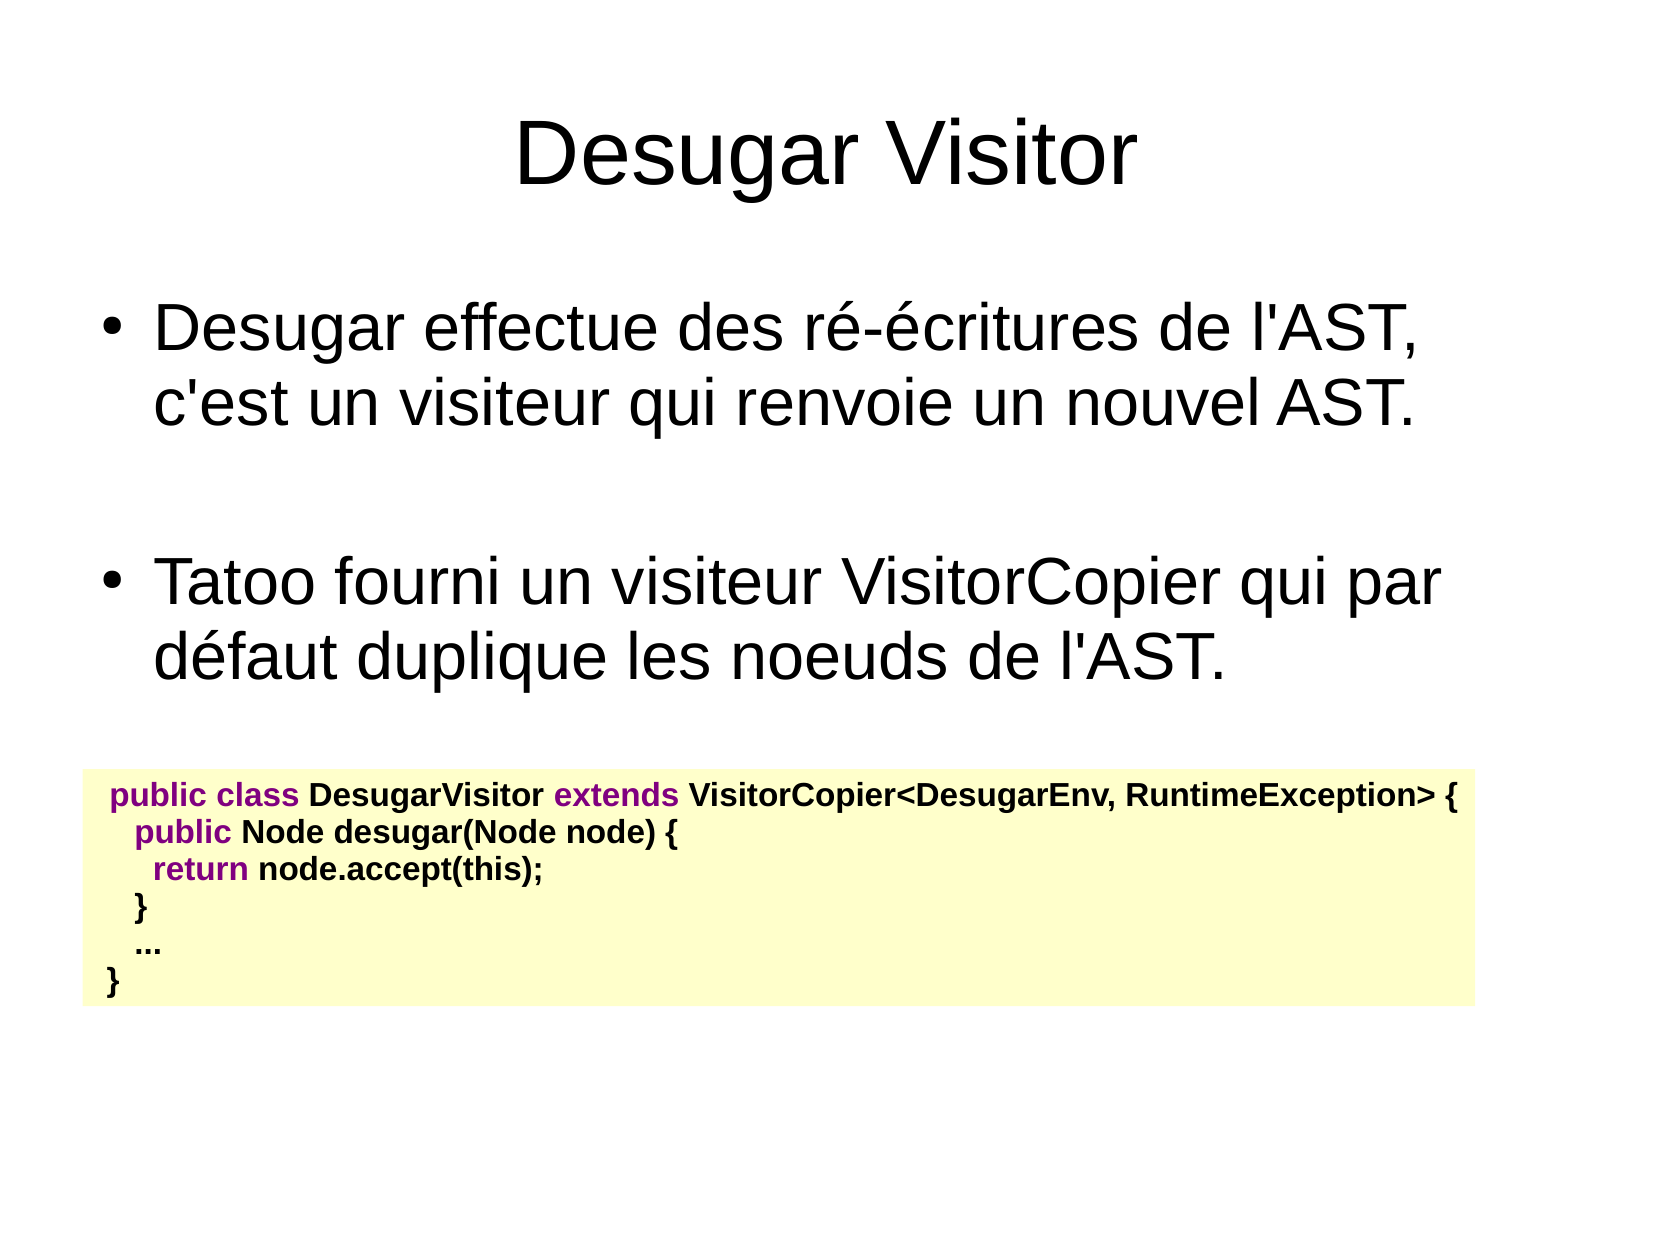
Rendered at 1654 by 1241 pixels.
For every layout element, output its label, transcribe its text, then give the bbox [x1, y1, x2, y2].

text_box public class DesugarVisitor extends VisitorCopier<DesugarEnv, RuntimeException> { public Node desugar(Node node) { return node.accept(this); } ... } [82, 769, 1476, 1007]
list Desugar effectue des ré-écritures de l'AST, c'est un visiteur qui renvoie un nouvel AST. Tatoo fourni un visiteur VisitorCopier qui par défaut duplique les noeuds de l'AST. [82, 290, 1571, 1094]
title Desugar Visitor [82, 56, 1571, 250]
